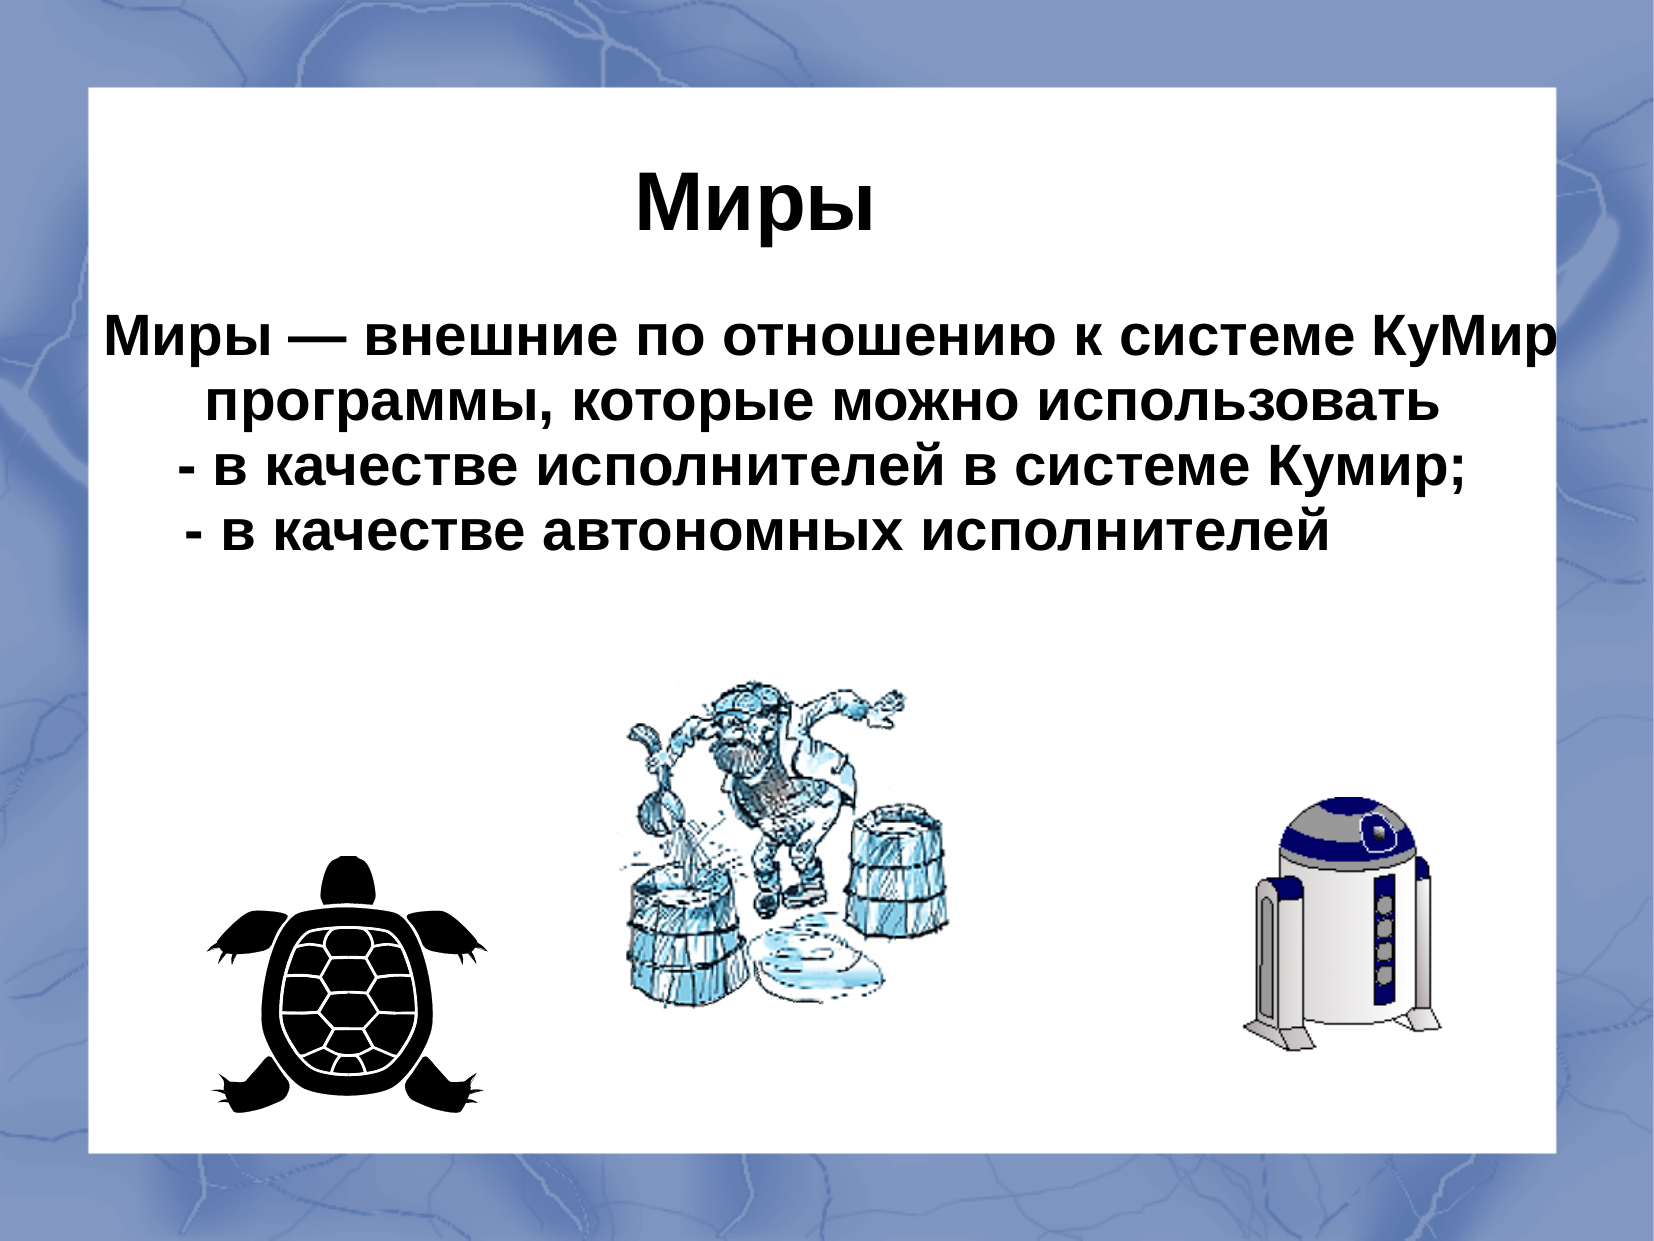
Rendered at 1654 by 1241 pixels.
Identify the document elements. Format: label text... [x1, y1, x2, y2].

text_box Миры — внешние по отношению к системе КуМир программы, которые можно использовать - в качестве исполнителей в системе Кумир; - в качестве автономных исполнителей [88, 295, 1572, 622]
text_box Миры [620, 147, 916, 256]
picture [0, 0, 1654, 1241]
